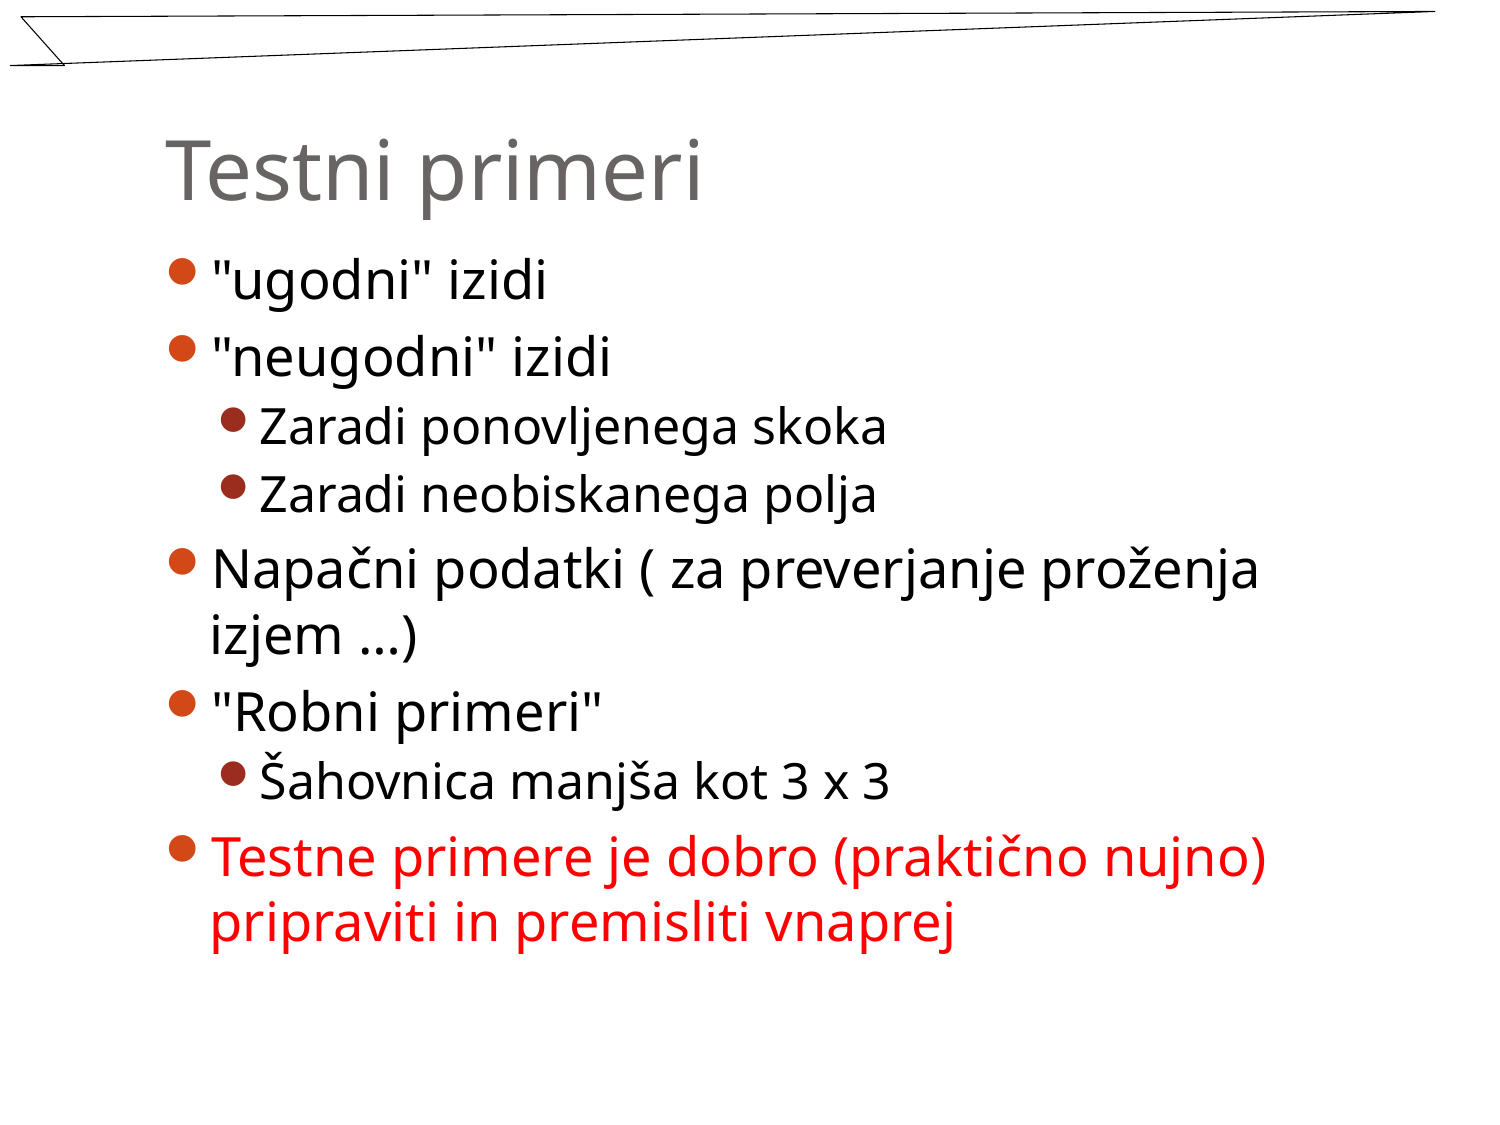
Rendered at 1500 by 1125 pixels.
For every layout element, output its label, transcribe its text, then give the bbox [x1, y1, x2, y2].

title Testni primeri [150, 45, 1425, 233]
list "ugodni" izidi "neugodni" izidi Zaradi ponovljenega skoka Zaradi neobiskanega polja Napačni podatki ( za preverjanje proženja izjem …) "Robni primeri" Šahovnica manjša kot 3 x 3 Testne primere je dobro (praktično nujno) pripraviti in premisliti vnaprej [150, 237, 1425, 988]
